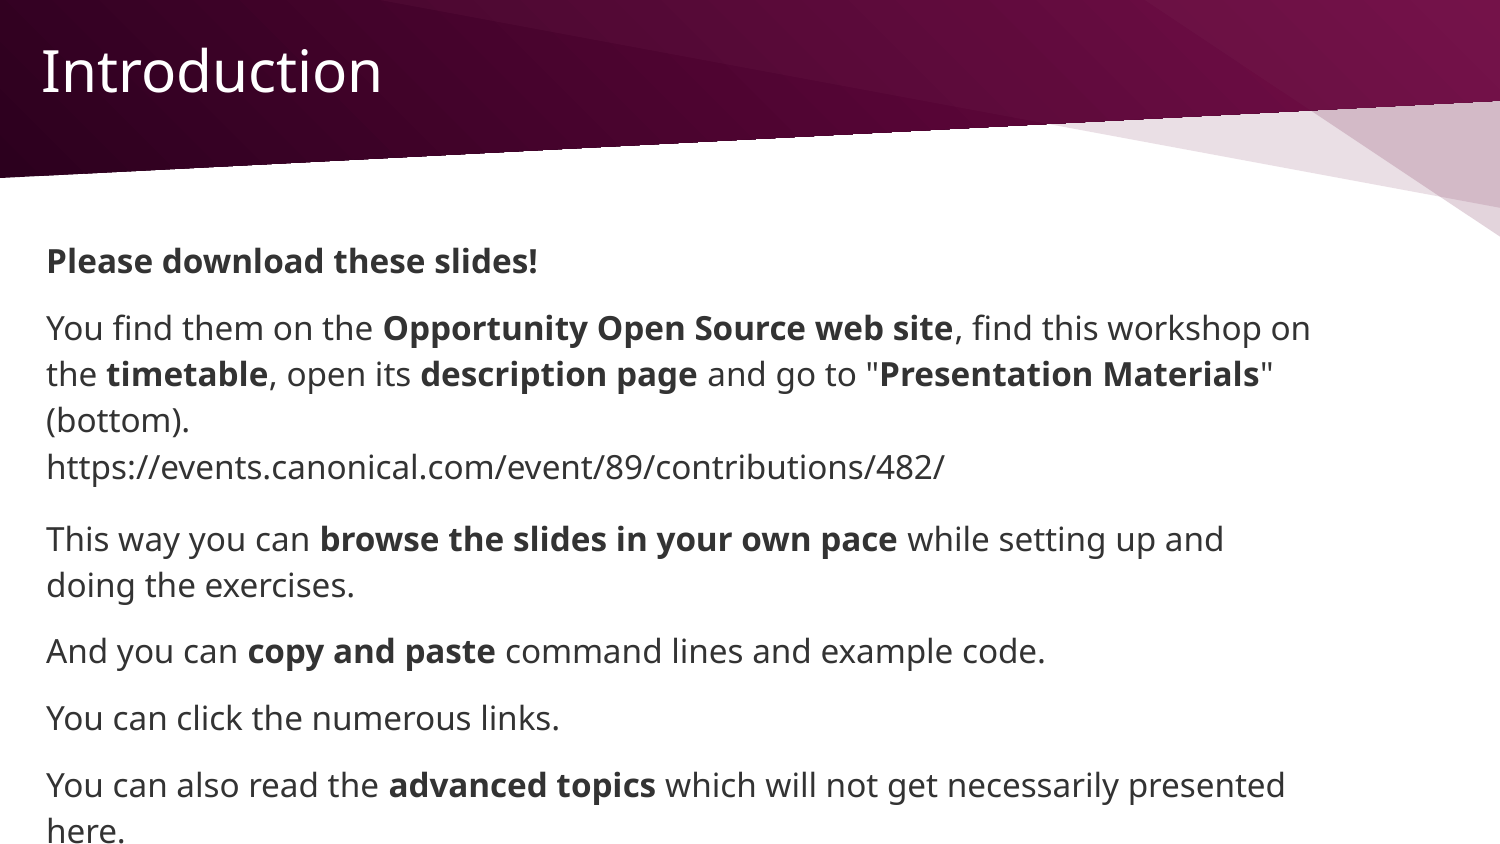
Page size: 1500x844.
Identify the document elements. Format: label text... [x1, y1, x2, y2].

list Please download these slides! You find them on the Opportunity Open Source web site, find this workshop on the timetable, open its description page and go to "Presentation Materials" (bottom). https://events.canonical.com/event/89/contributions/482/ This way you can browse the slides in your own pace while setting up and doing the exercises. And you can copy and paste command lines and example code. You can click the numerous links. You can also read the advanced topics which will not get necessarily presented here. May the source (and these slides) always be with you! [35, 229, 1324, 789]
title Introduction [41, 5, 1336, 134]
